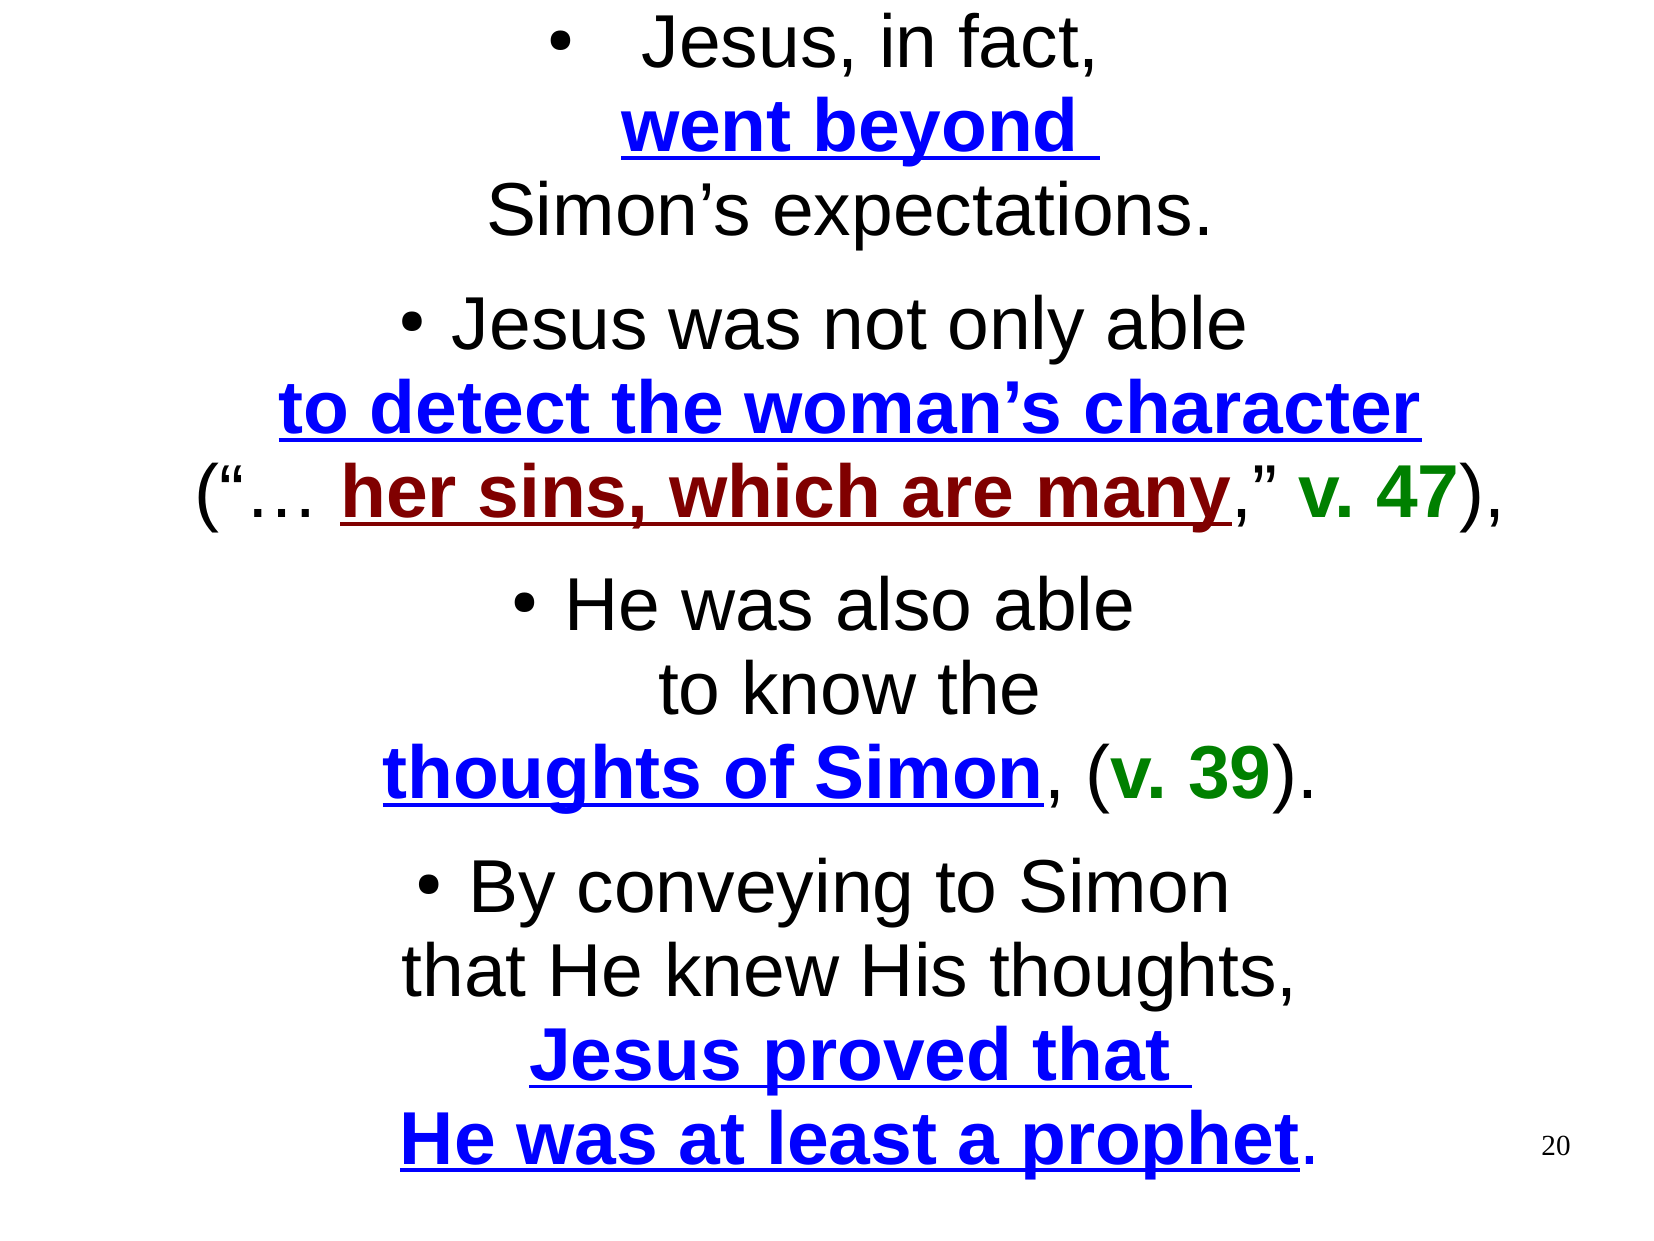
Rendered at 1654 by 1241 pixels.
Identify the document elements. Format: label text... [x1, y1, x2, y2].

list Jesus, in fact, went beyond Simon’s expectations. Jesus was not only able to detect the woman’s character (“… her sins, which are many,” v. 47), He was also able to know the thoughts of Simon, (v. 39). By conveying to Simon that He knew His thoughts, Jesus proved that He was at least a prophet. [0, 0, 1651, 1238]
